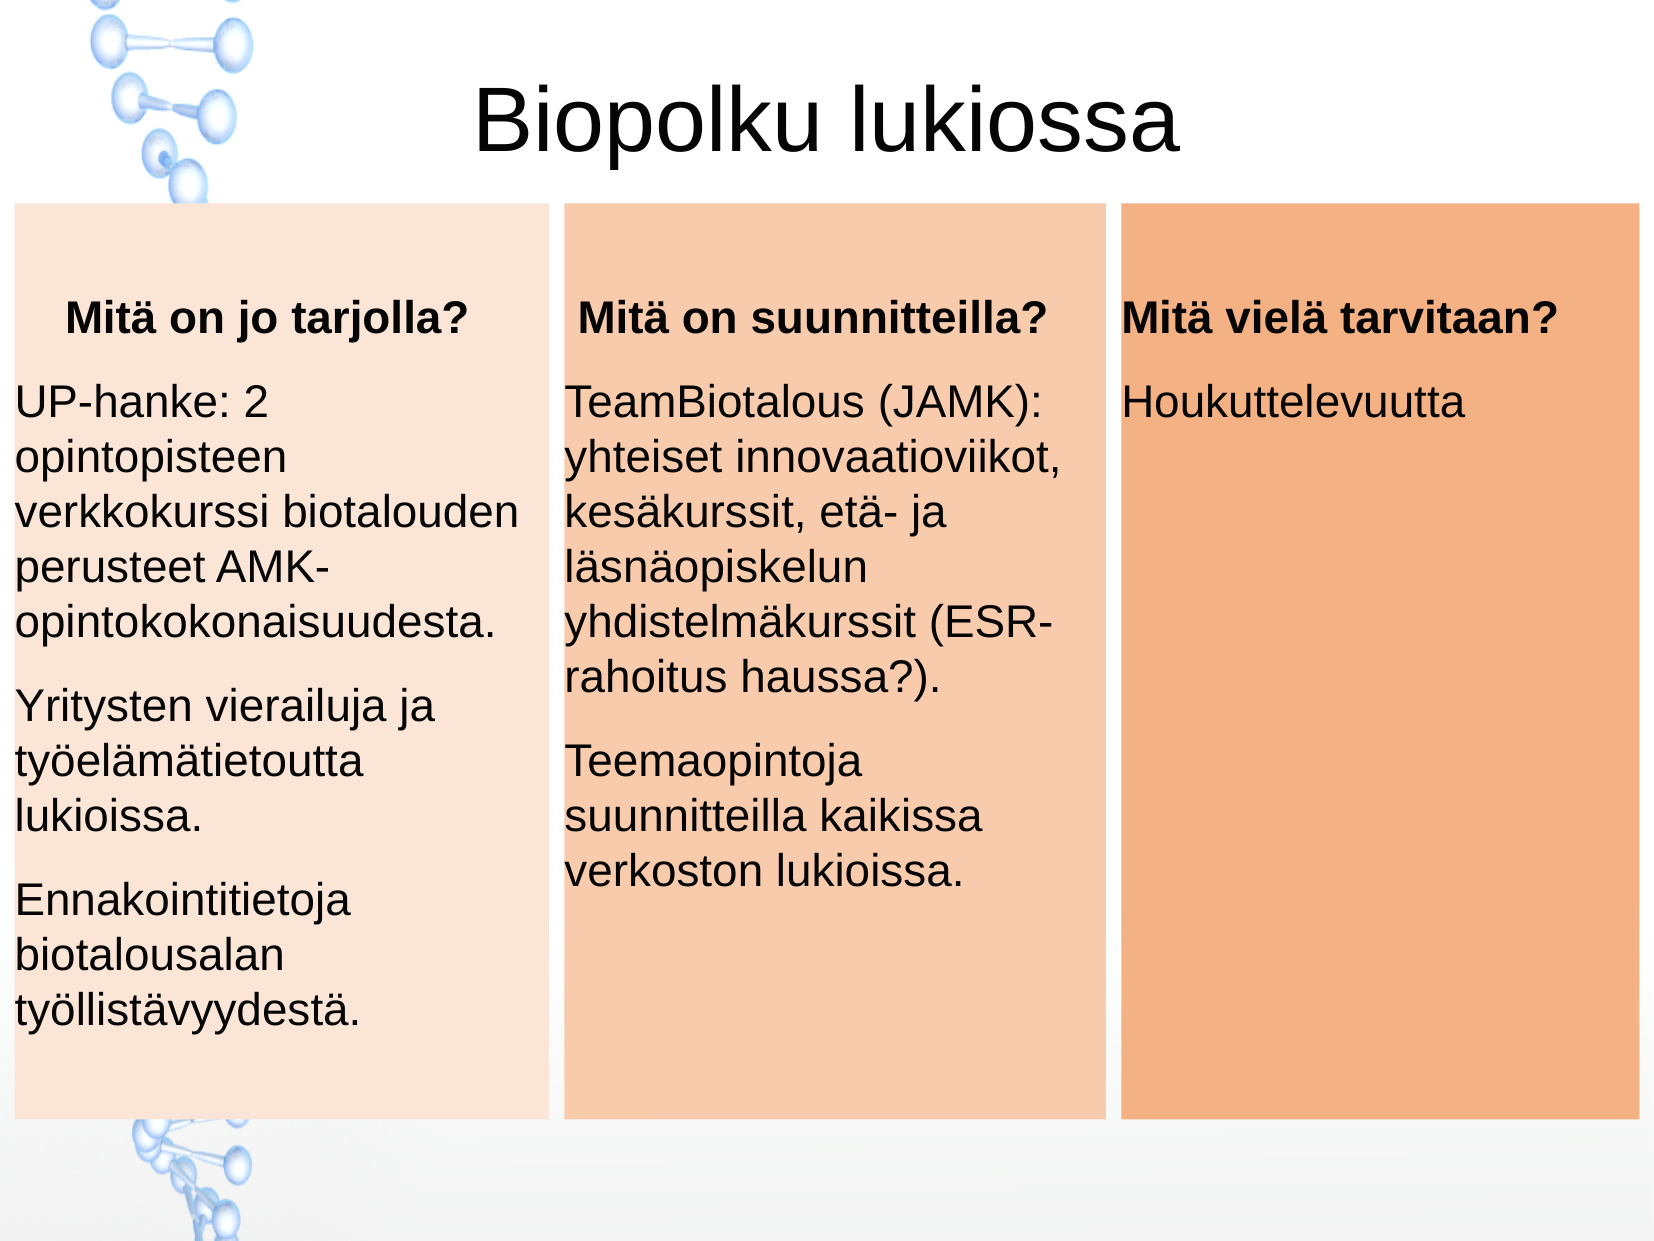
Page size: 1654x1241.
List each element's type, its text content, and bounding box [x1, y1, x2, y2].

list Mitä on jo tarjolla? UP-hanke: 2 opintopisteen verkkokurssi biotalouden perusteet AMK-opintokokonaisuudesta. Yritysten vierailuja ja työelämätietoutta lukioissa. Ennakointitietoja biotalousalan työllistävyydestä. [14, 203, 549, 1120]
list Mitä on suunnitteilla? TeamBiotalous (JAMK): yhteiset innovaatioviikot, kesäkurssit, etä- ja läsnäopiskelun yhdistelmäkurssit (ESR-rahoitus haussa?). Teemaopintoja suunnitteilla kaikissa verkoston lukioissa. [564, 203, 1106, 1120]
text_box Mitä vielä tarvitaan? Houkuttelevuutta [1121, 203, 1640, 1120]
title Biopolku lukiossa [113, 45, 1541, 184]
